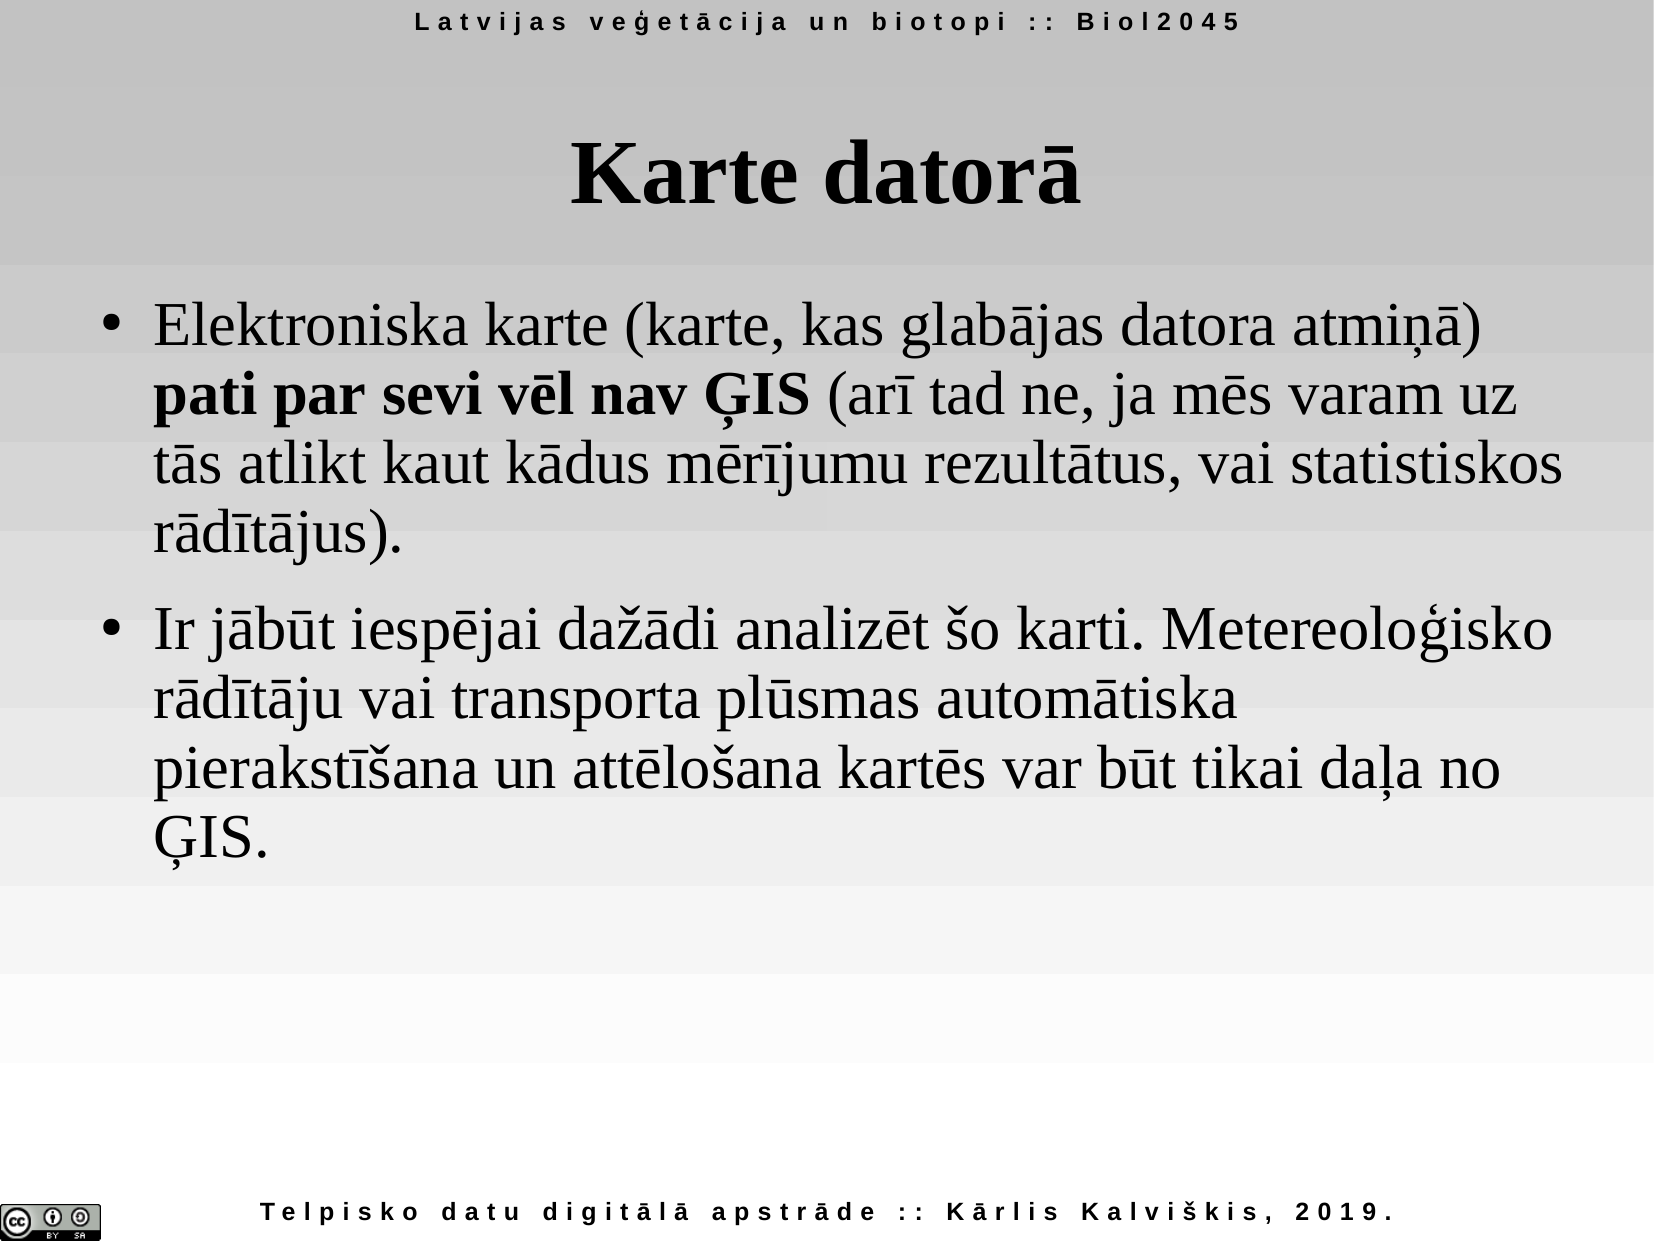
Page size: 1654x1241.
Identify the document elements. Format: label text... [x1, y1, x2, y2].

picture [0, 0, 1654, 1241]
list Elektroniska karte (karte, kas glabājas datora atmiņā) pati par sevi vēl nav ĢIS (arī tad ne, ja mēs varam uz tās atlikt kaut kādus mērījumu rezultātus, vai statistiskos rādītājus). Ir jābūt iespējai dažādi analizēt šo karti. Metereoloģisko rādītāju vai transporta plūsmas automātiska pierakstīšana un attēlošana kartēs var būt tikai daļa no ĢIS. [82, 289, 1571, 1113]
title Karte datorā [29, 49, 1625, 296]
